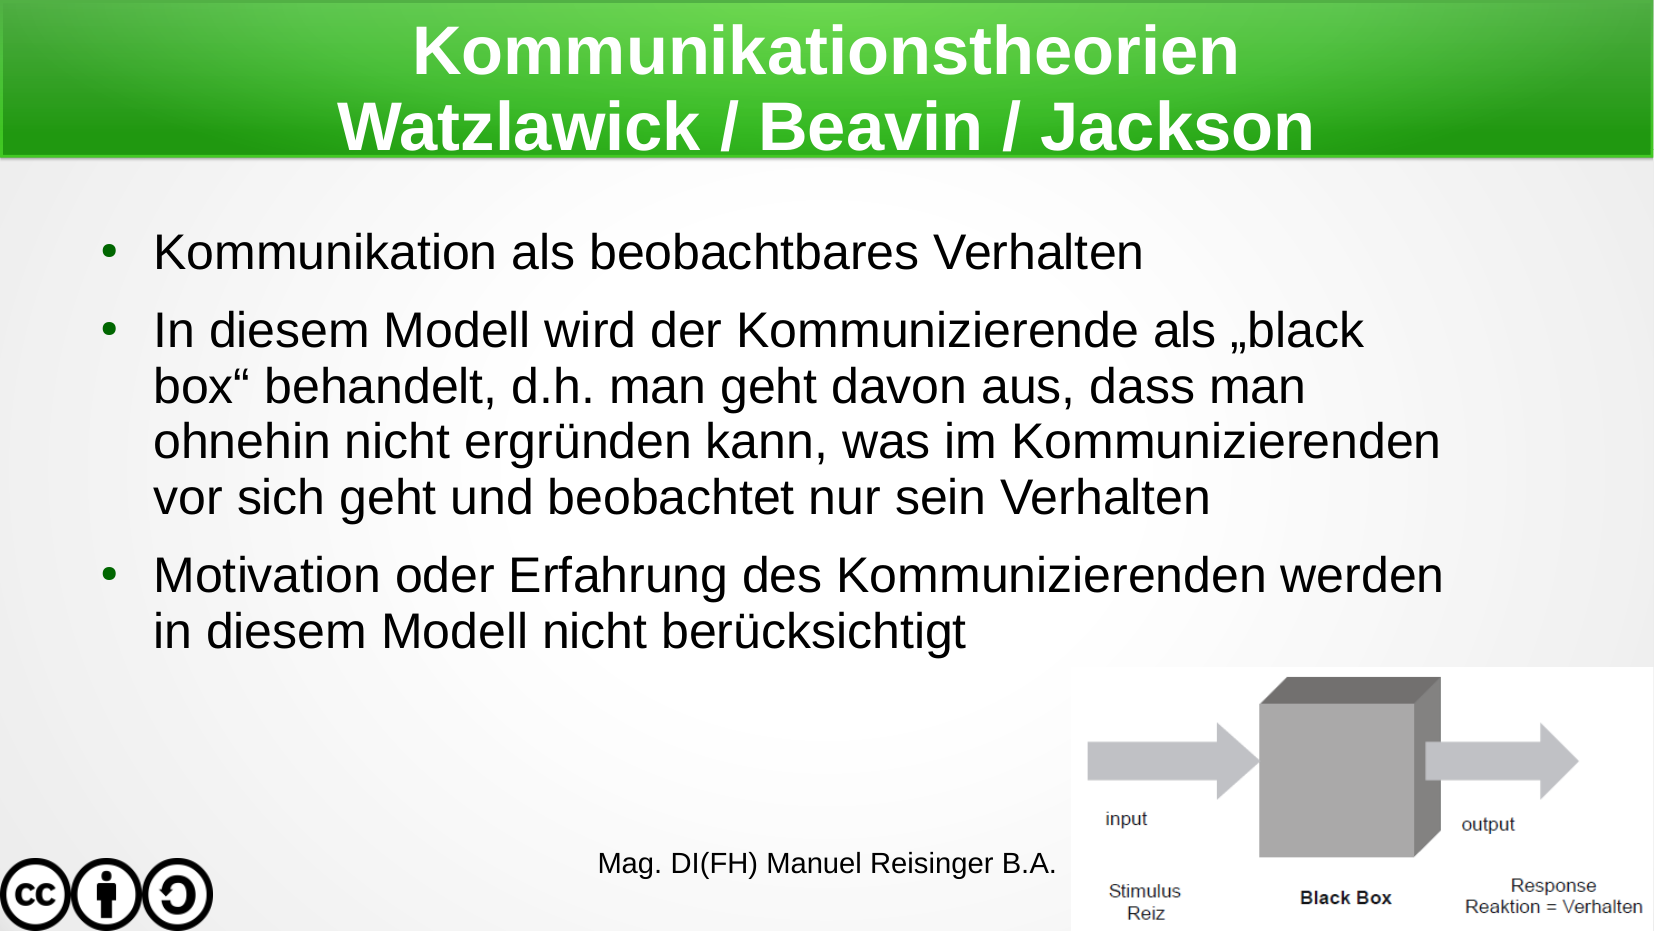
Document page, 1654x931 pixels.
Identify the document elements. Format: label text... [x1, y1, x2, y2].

picture [1071, 667, 1654, 931]
picture [0, 858, 213, 931]
list Kommunikation als beobachtbares Verhalten In diesem Modell wird der Kommunizierende als „black box“ behandelt, d.h. man geht davon aus, dass man ohnehin nicht ergründen kann, was im Kommunizierenden vor sich geht und beobachtet nur sein Verhalten Motivation oder Erfahrung des Kommunizierenden werden in diesem Modell nicht berücksichtigt [82, 224, 1466, 764]
title Kommunikationstheorien Watzlawick / Beavin / Jackson [82, 11, 1571, 166]
